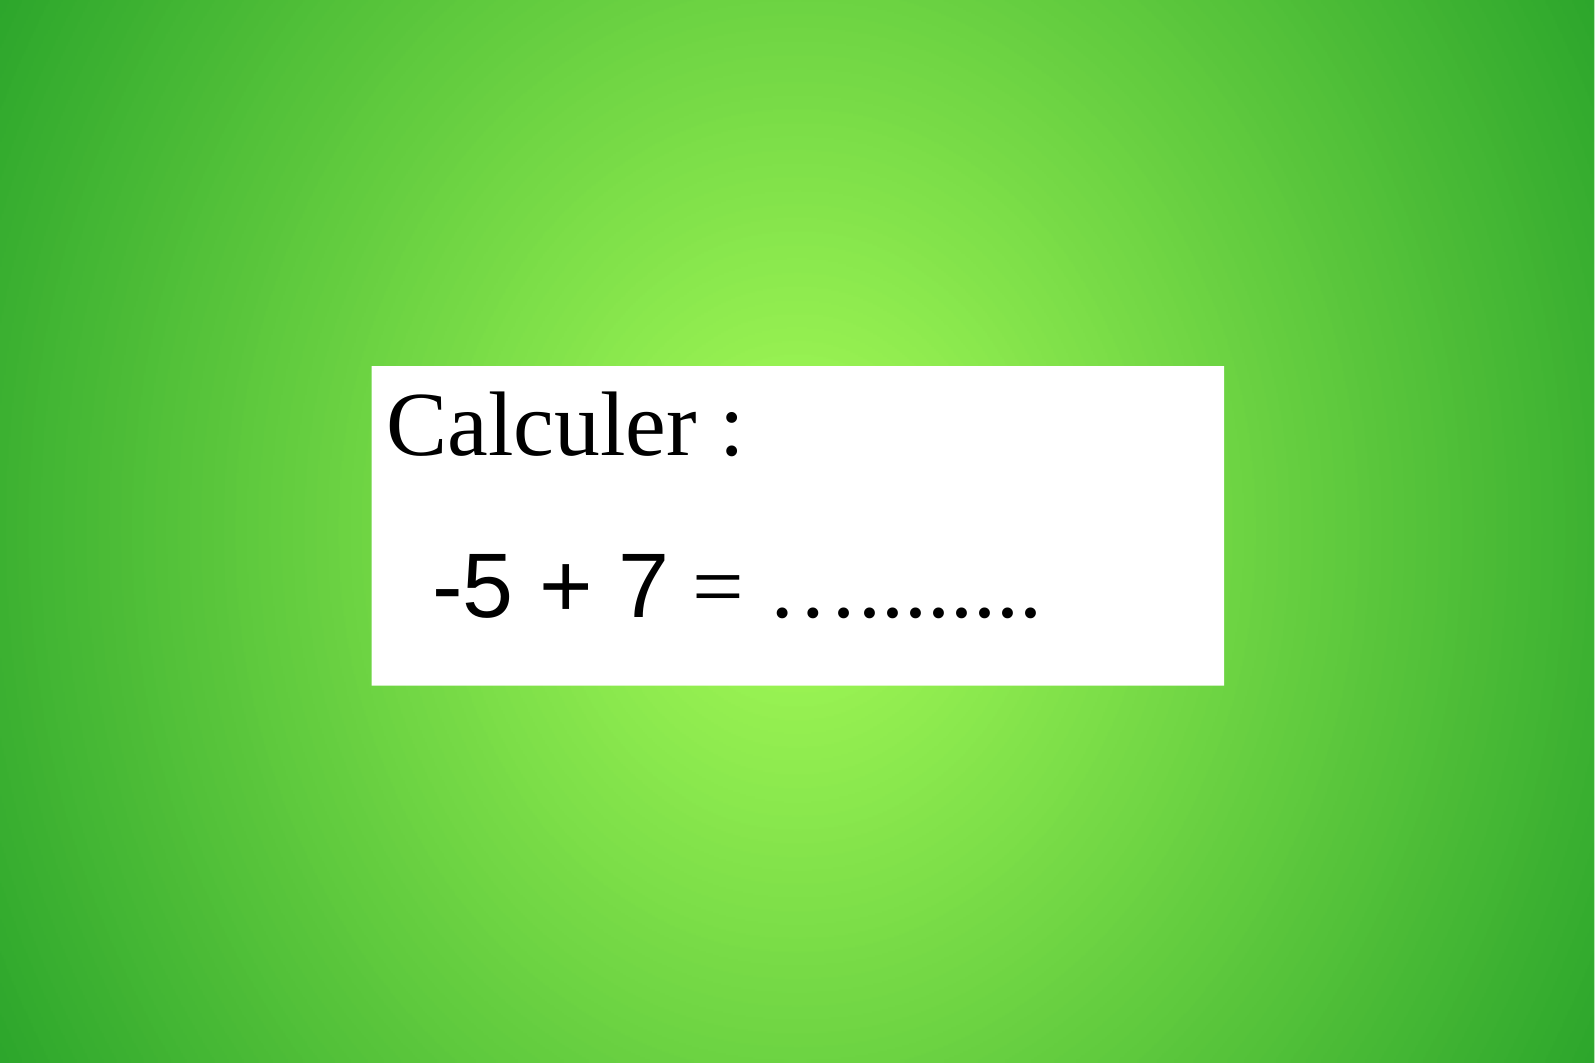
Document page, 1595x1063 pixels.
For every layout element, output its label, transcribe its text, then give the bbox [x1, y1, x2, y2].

text_box Calculer : -5 + 7 = …........ [371, 366, 1225, 686]
picture [0, 0, 1595, 1063]
